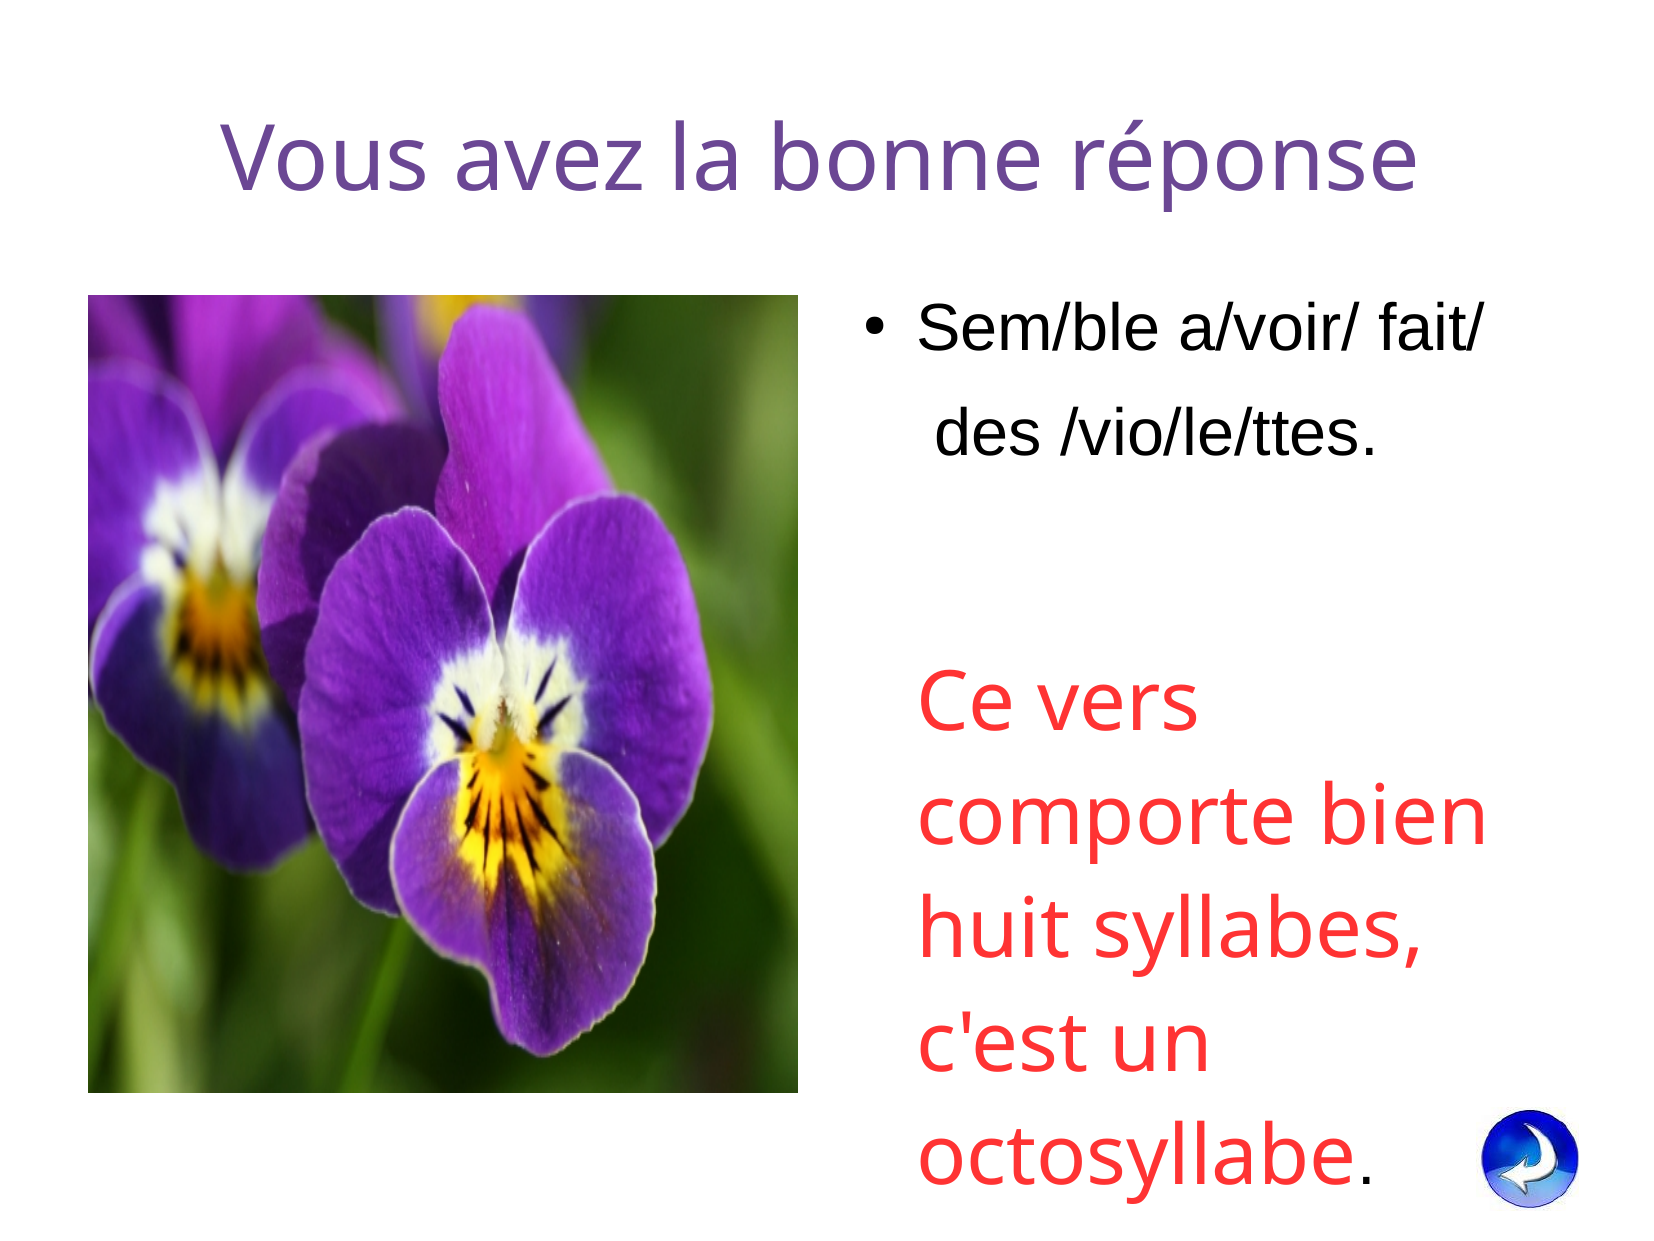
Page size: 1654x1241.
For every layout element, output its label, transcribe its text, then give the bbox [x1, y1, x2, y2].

title Vous avez la bonne réponse [76, 59, 1565, 252]
list Sem/ble a/voir/ fait/ des /vio/le/ttes. Ce vers comporte bien huit syllabes, c'est un octosyllabe. [845, 290, 1572, 1094]
picture [1476, 1107, 1579, 1211]
picture [88, 295, 798, 1093]
